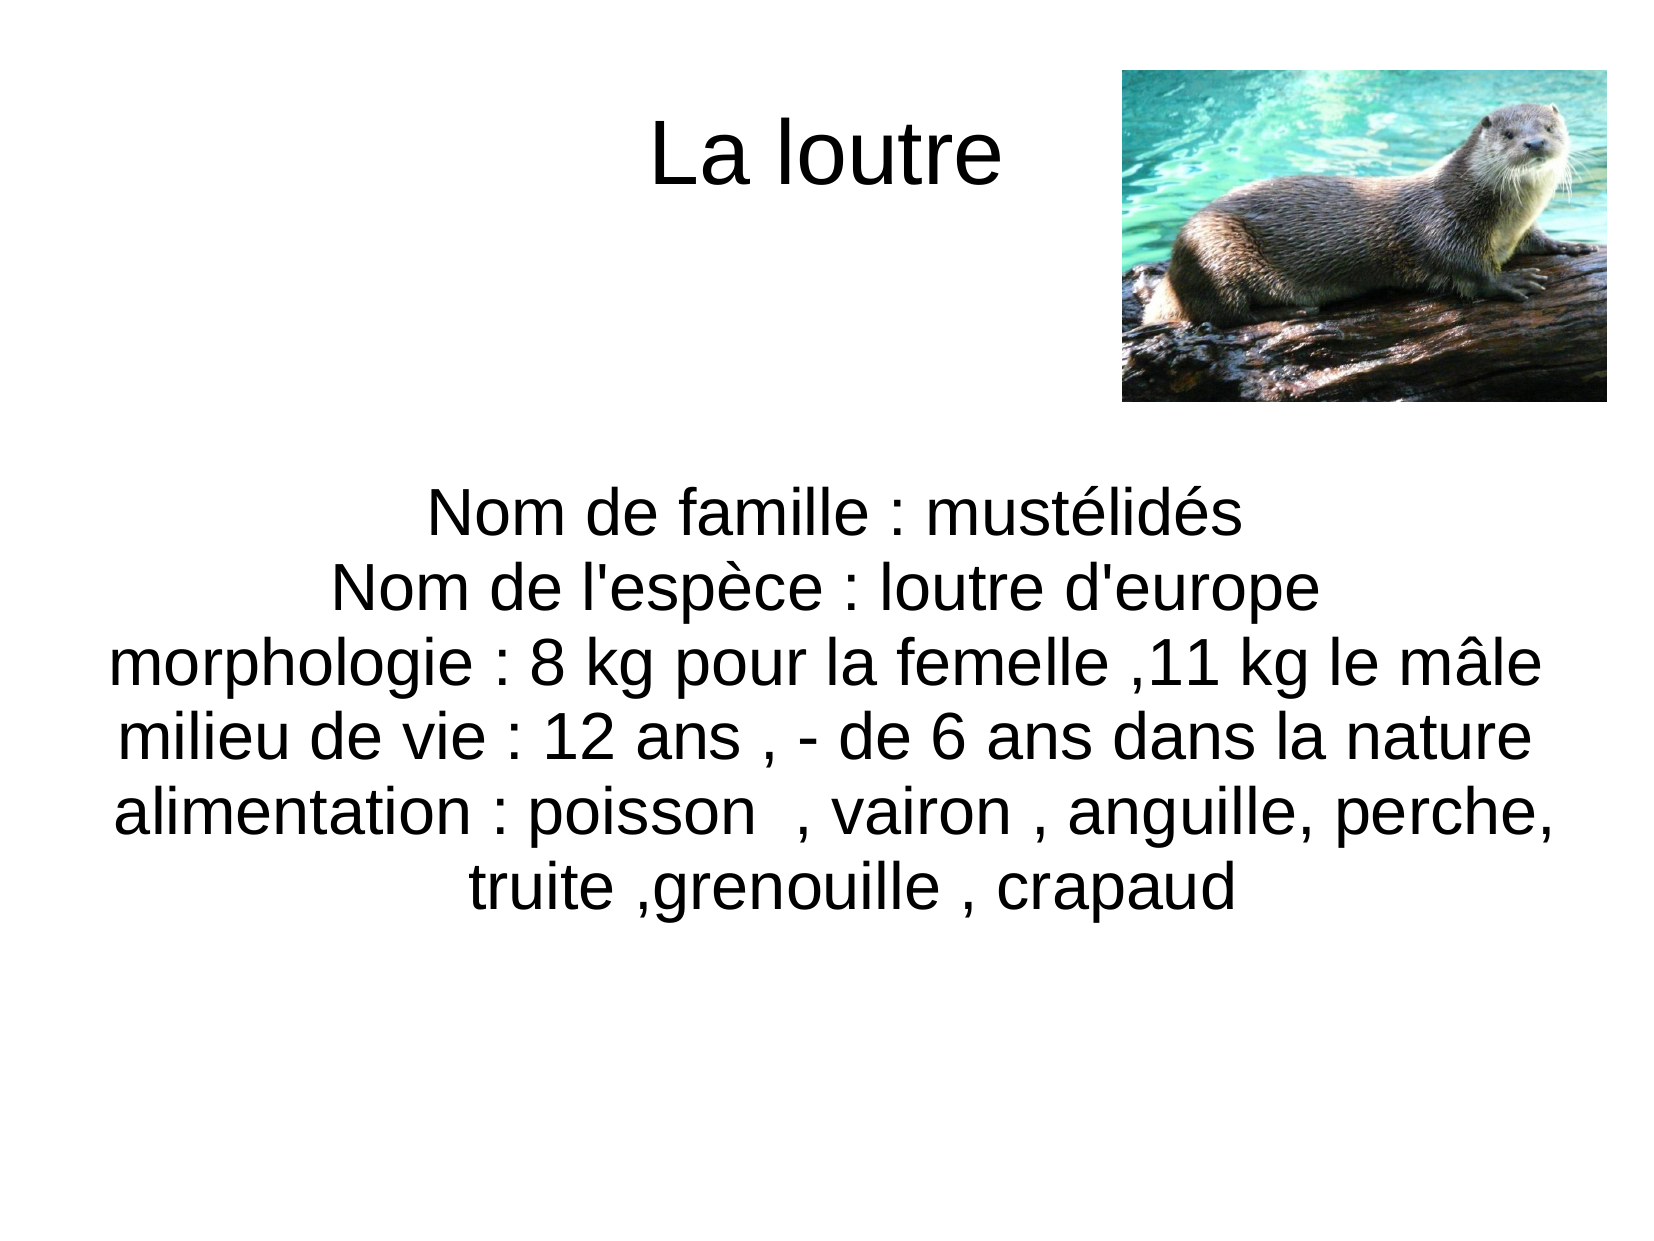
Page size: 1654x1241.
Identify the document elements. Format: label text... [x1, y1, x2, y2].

title La loutre [82, 49, 1571, 257]
picture [1122, 70, 1607, 402]
subtitle Nom de famille : mustélidés Nom de l'espèce : loutre d'europe morphologie : 8 kg pour la femelle ,11 kg le mâle milieu de vie : 12 ans , - de 6 ans dans la nature alimentation : poisson , vairon , anguille, perche, truite ,grenouille , crapaud [82, 290, 1571, 1109]
